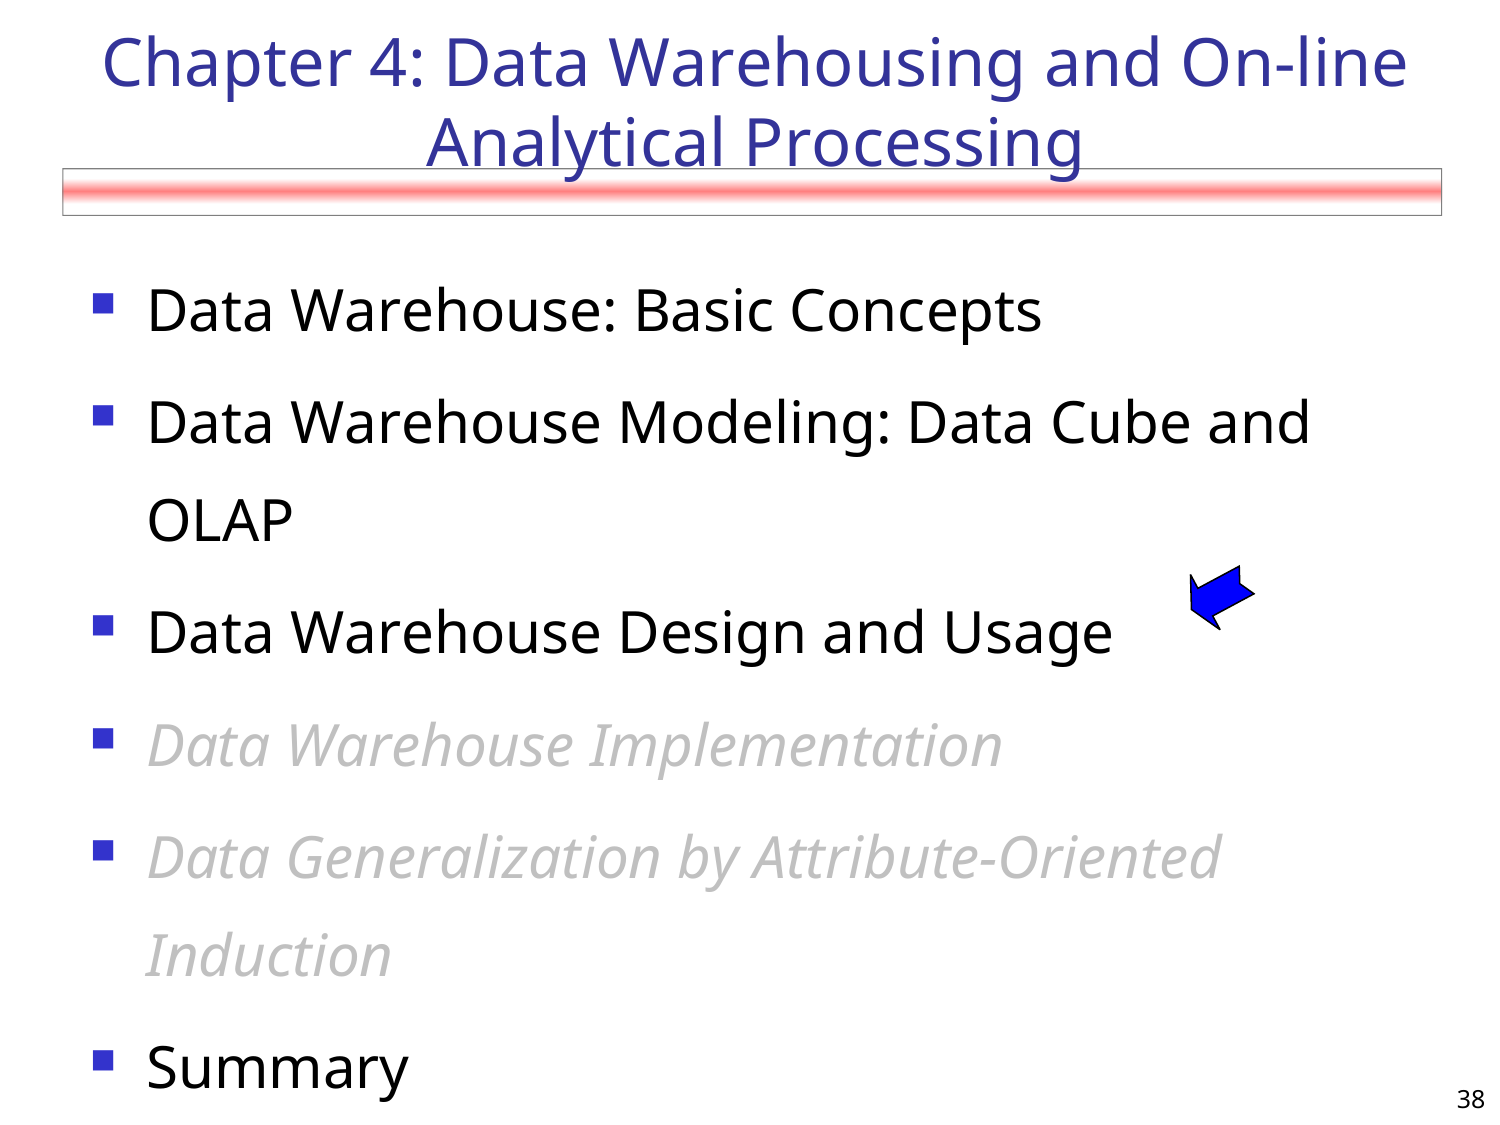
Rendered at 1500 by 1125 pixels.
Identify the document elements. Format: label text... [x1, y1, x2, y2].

title Chapter 4: Data Warehousing and On-line Analytical Processing [0, 12, 1500, 188]
text_box <number> [1187, 1050, 1500, 1125]
list Data Warehouse: Basic Concepts Data Warehouse Modeling: Data Cube and OLAP Data Warehouse Design and Usage Data Warehouse Implementation Data Generalization by Attribute-Oriented Induction Summary [74, 237, 1450, 1110]
text_box [1190, 566, 1254, 630]
